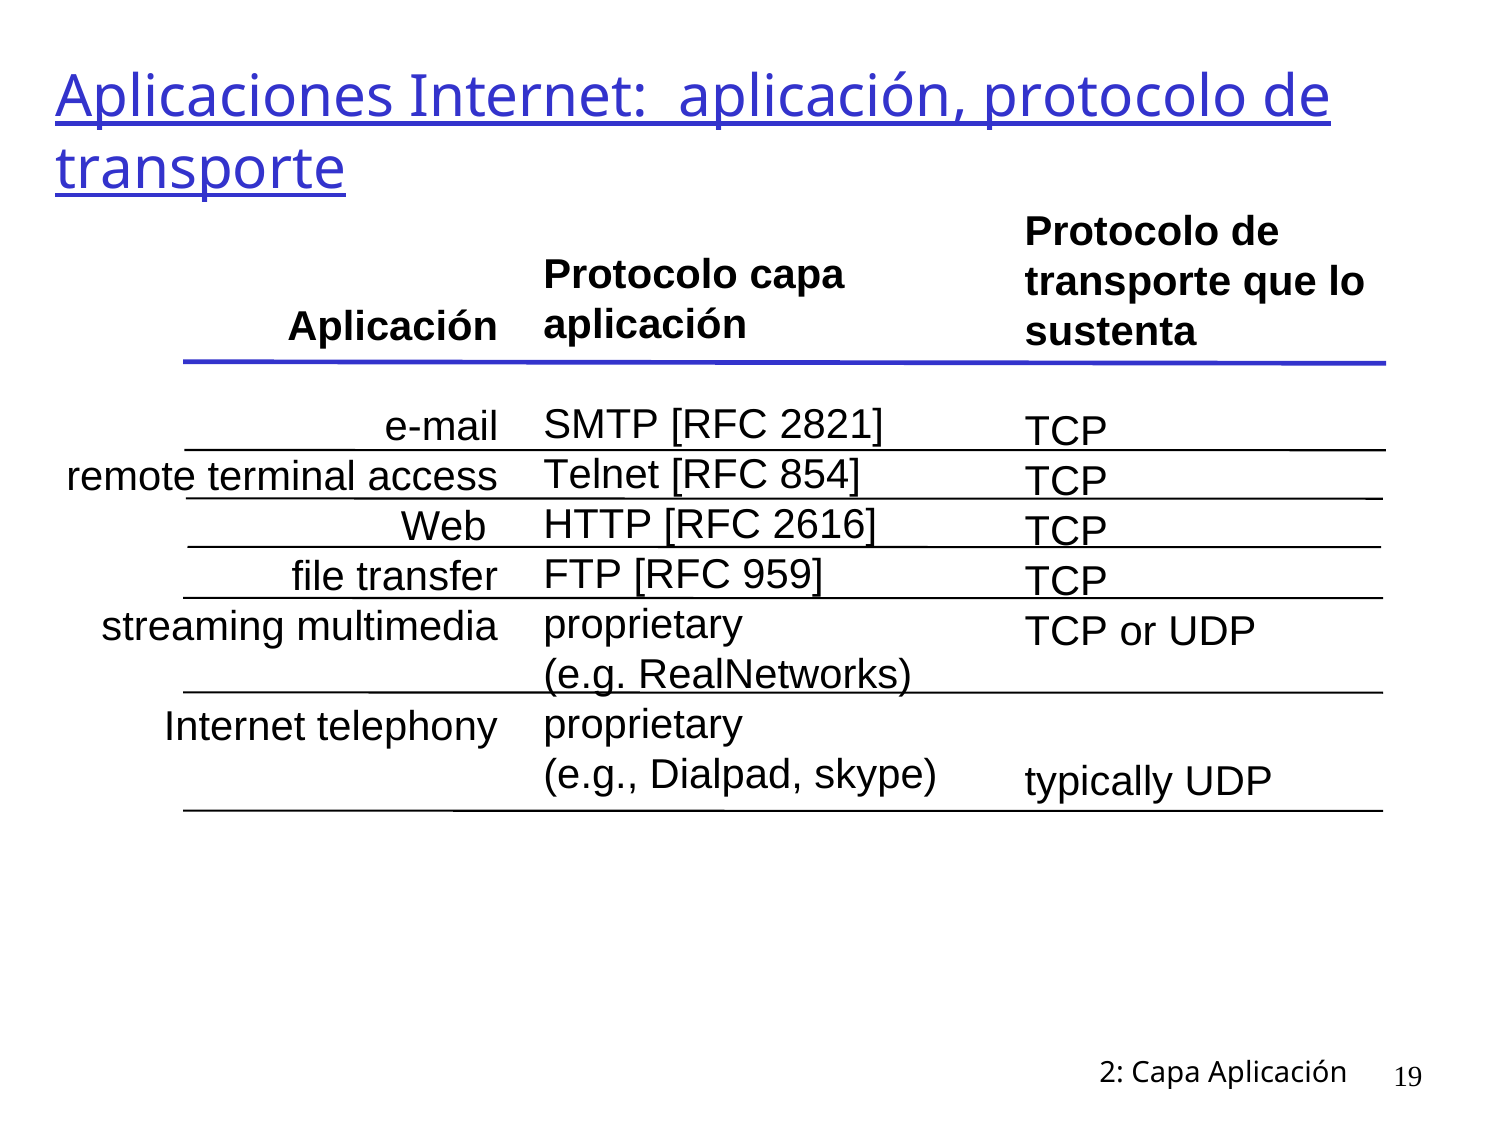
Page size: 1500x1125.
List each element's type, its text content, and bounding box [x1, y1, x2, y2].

title Aplicaciones Internet: aplicación, protocolo de transporte [40, 37, 1476, 225]
text_box Protocolo capa aplicación SMTP [RFC 2821] Telnet [RFC 854] HTTP [RFC 2616] FTP [RFC 959] proprietary (e.g. RealNetworks) proprietary (e.g., Dialpad, skype) [528, 694, 954, 806]
text_box Protocolo de transporte que lo sustenta TCP TCP TCP TCP TCP or UDP typically UDP [1009, 196, 1441, 813]
text_box Protocolo capa aplicación SMTP [RFC 2821] Telnet [RFC 854] HTTP [RFC 2616] FTP [RFC 959] proprietary (e.g. RealNetworks) proprietary (e.g., Dialpad, skype) [528, 365, 954, 449]
text_box Protocolo capa aplicación SMTP [RFC 2821] Telnet [RFC 854] HTTP [RFC 2616] FTP [RFC 959] proprietary (e.g. RealNetworks) proprietary (e.g., Dialpad, skype) [528, 239, 954, 360]
text_box Protocolo capa aplicación SMTP [RFC 2821] Telnet [RFC 854] HTTP [RFC 2616] FTP [RFC 959] proprietary (e.g. RealNetworks) proprietary (e.g., Dialpad, skype) [528, 548, 954, 597]
text_box Protocolo capa aplicación SMTP [RFC 2821] Telnet [RFC 854] HTTP [RFC 2616] FTP [RFC 959] proprietary (e.g. RealNetworks) proprietary (e.g., Dialpad, skype) [528, 600, 954, 691]
text_box Aplicación e-mail remote terminal access Web file transfer streaming multimedia Internet telephony [51, 290, 514, 807]
text_box Protocolo capa aplicación SMTP [RFC 2821] Telnet [RFC 854] HTTP [RFC 2616] FTP [RFC 959] proprietary (e.g. RealNetworks) proprietary (e.g., Dialpad, skype) [528, 452, 954, 497]
text_box Protocolo capa aplicación SMTP [RFC 2821] Telnet [RFC 854] HTTP [RFC 2616] FTP [RFC 959] proprietary (e.g. RealNetworks) proprietary (e.g., Dialpad, skype) [528, 500, 954, 546]
